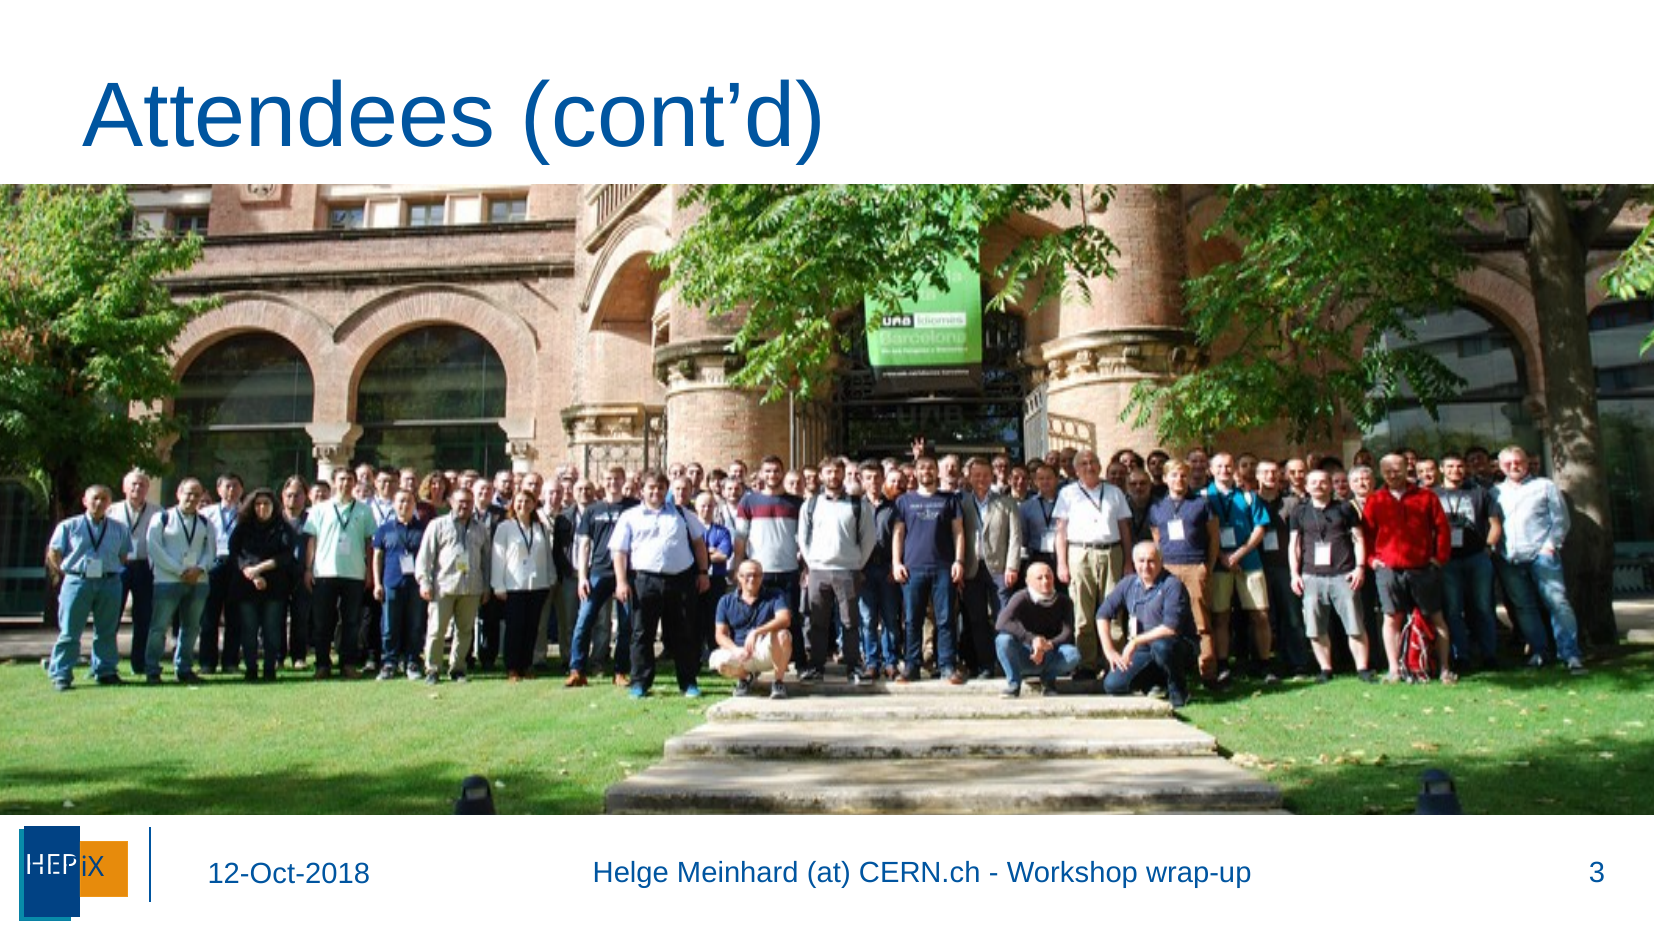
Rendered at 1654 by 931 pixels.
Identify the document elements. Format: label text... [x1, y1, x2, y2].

title Attendees (cont’d) [82, 37, 1571, 184]
picture [0, 184, 1654, 815]
